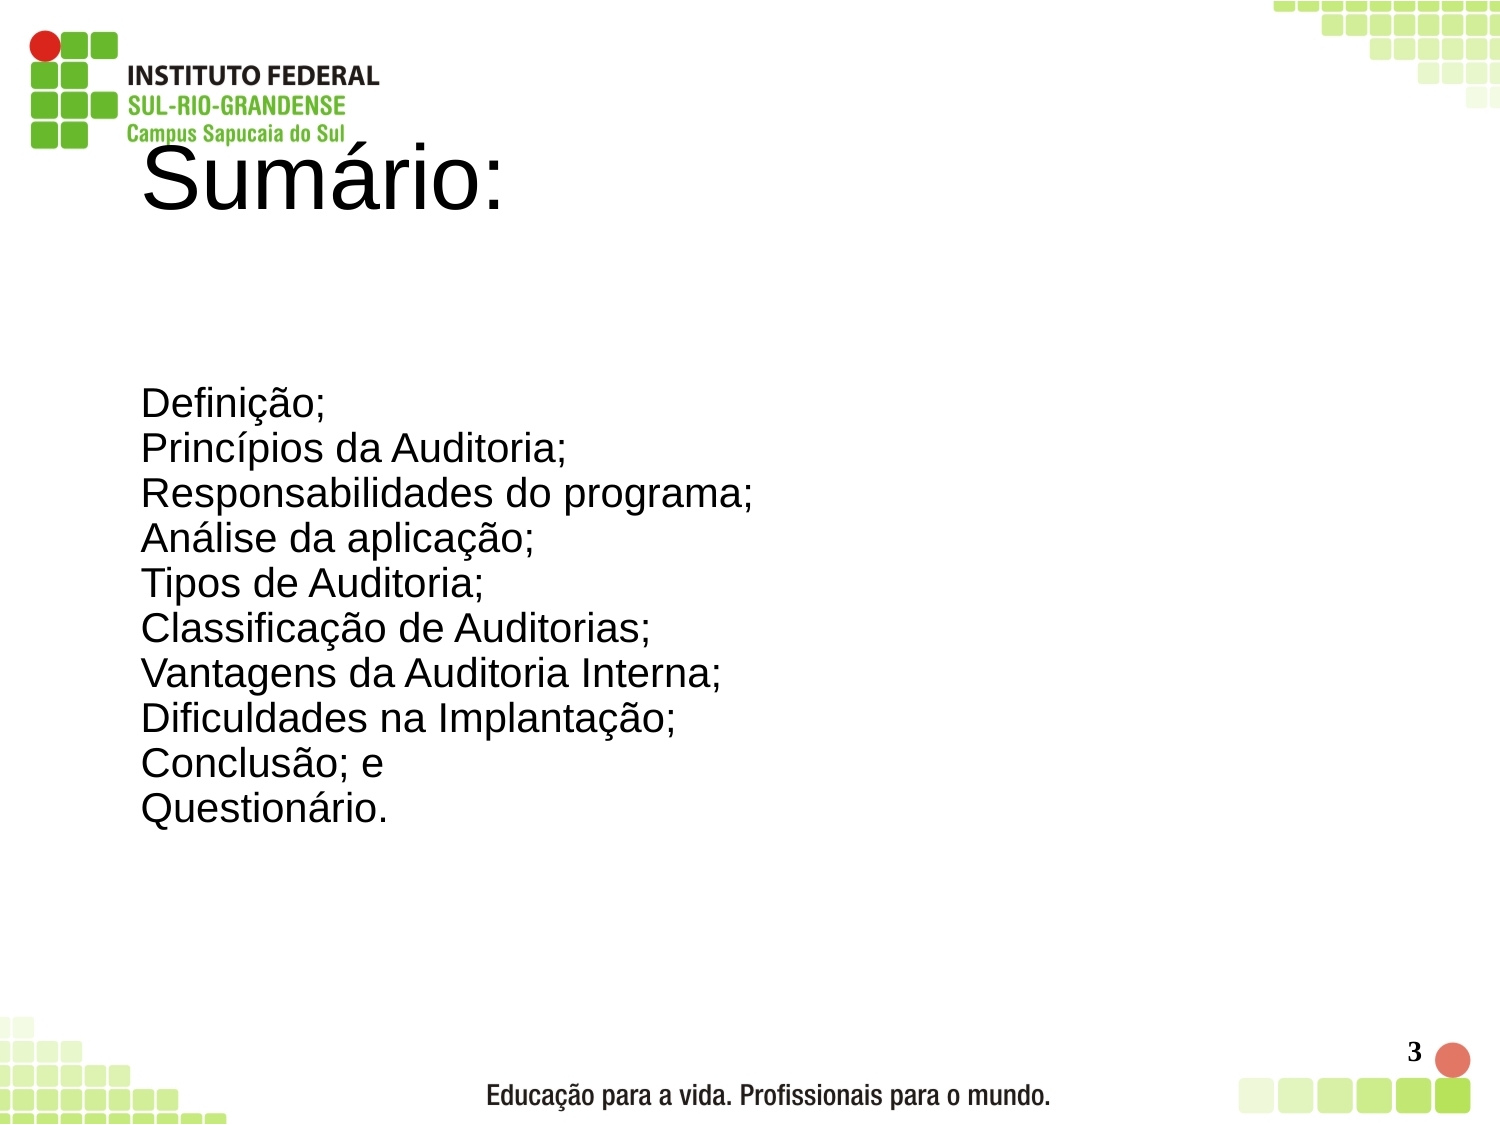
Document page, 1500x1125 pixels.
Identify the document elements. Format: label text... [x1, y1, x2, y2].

title Sumário: [125, 122, 1484, 298]
picture [0, 1, 1500, 1124]
subtitle Definição; Princípios da Auditoria; Responsabilidades do programa; Análise da aplicação; Tipos de Auditoria; Classificação de Auditorias; Vantagens da Auditoria Interna; Dificuldades na Implantação; Conclusão; e Questionário. [125, 373, 1484, 1082]
